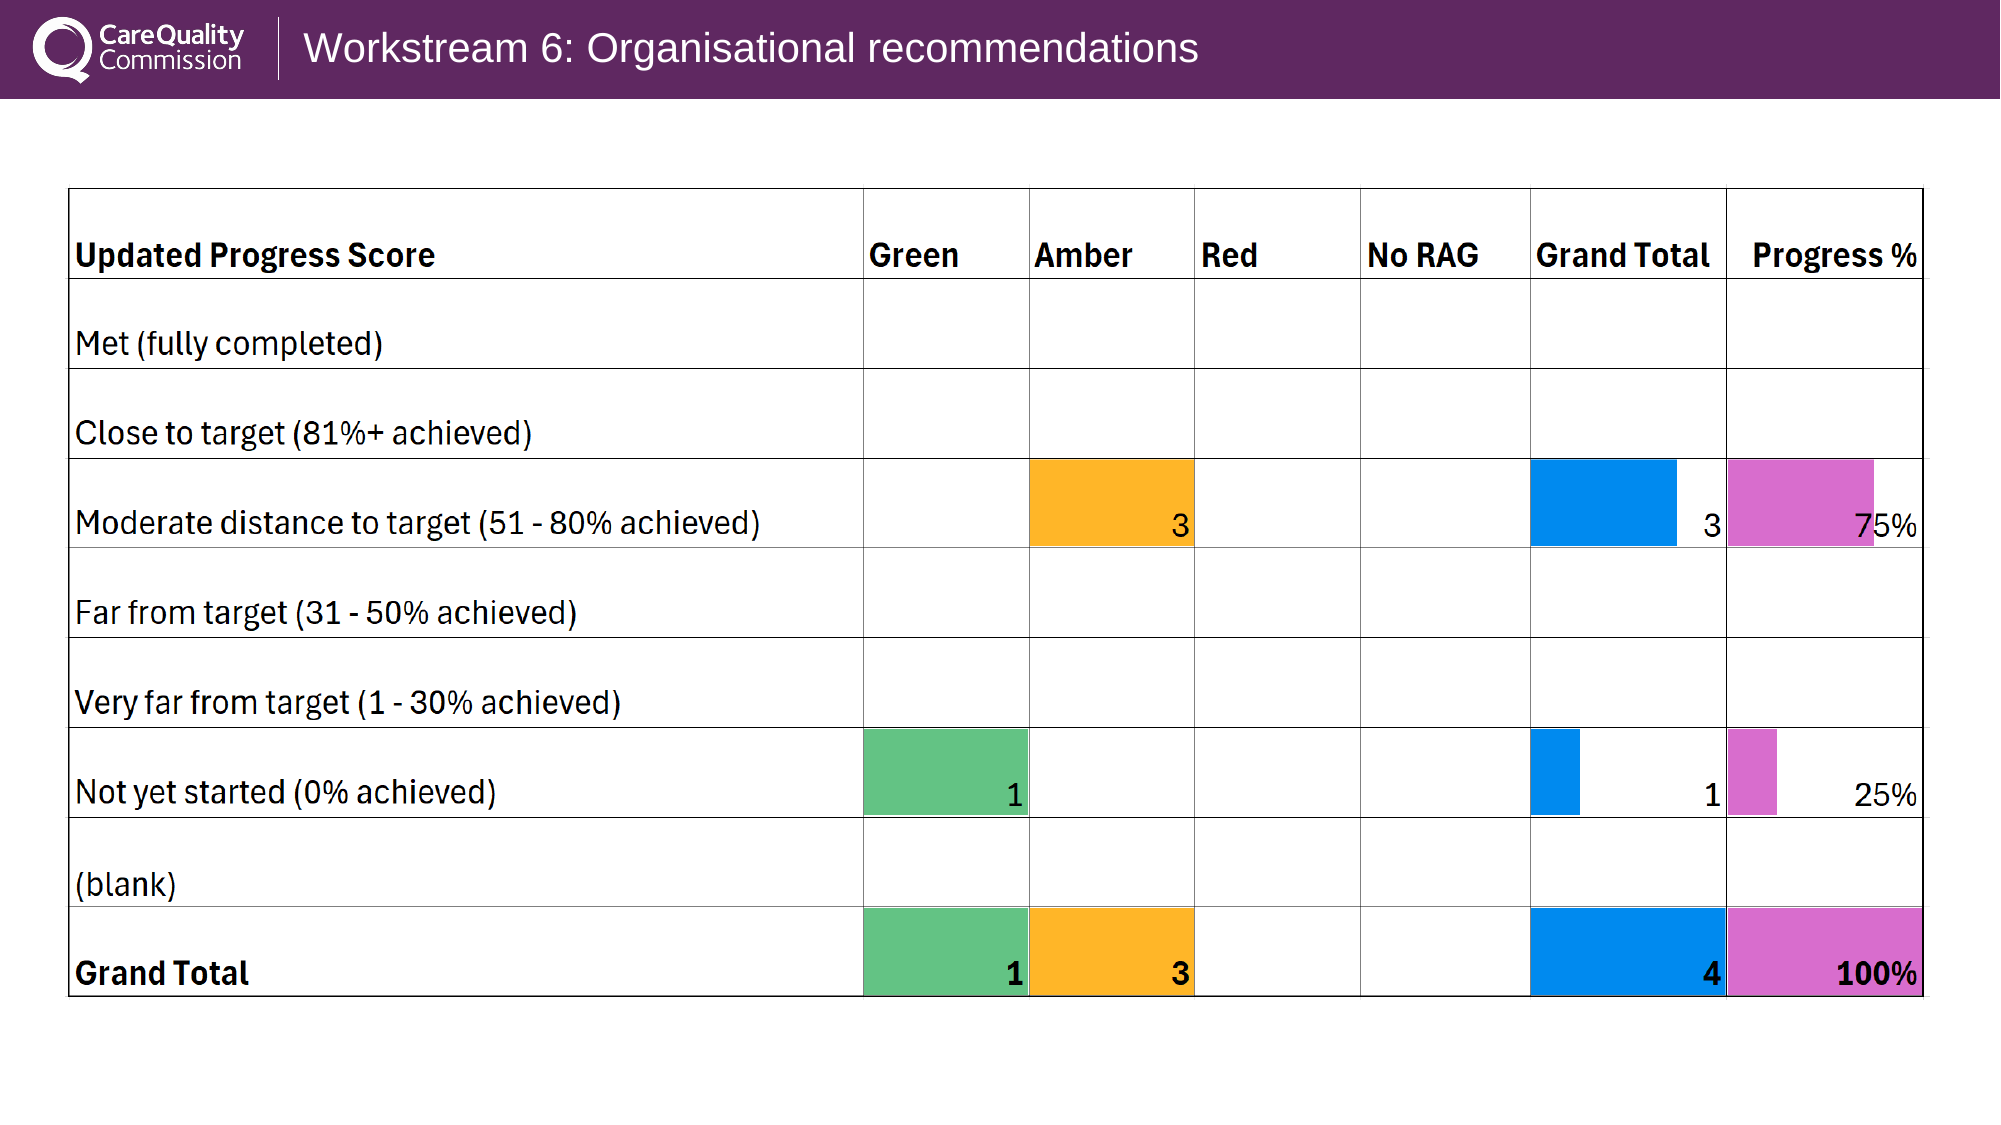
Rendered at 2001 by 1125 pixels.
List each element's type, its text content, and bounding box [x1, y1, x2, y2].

picture [32, 16, 245, 84]
text_box [0, 0, 2000, 99]
picture [65, 184, 1930, 1000]
text_box Workstream 6: Organisational recommendations [288, 13, 1296, 80]
